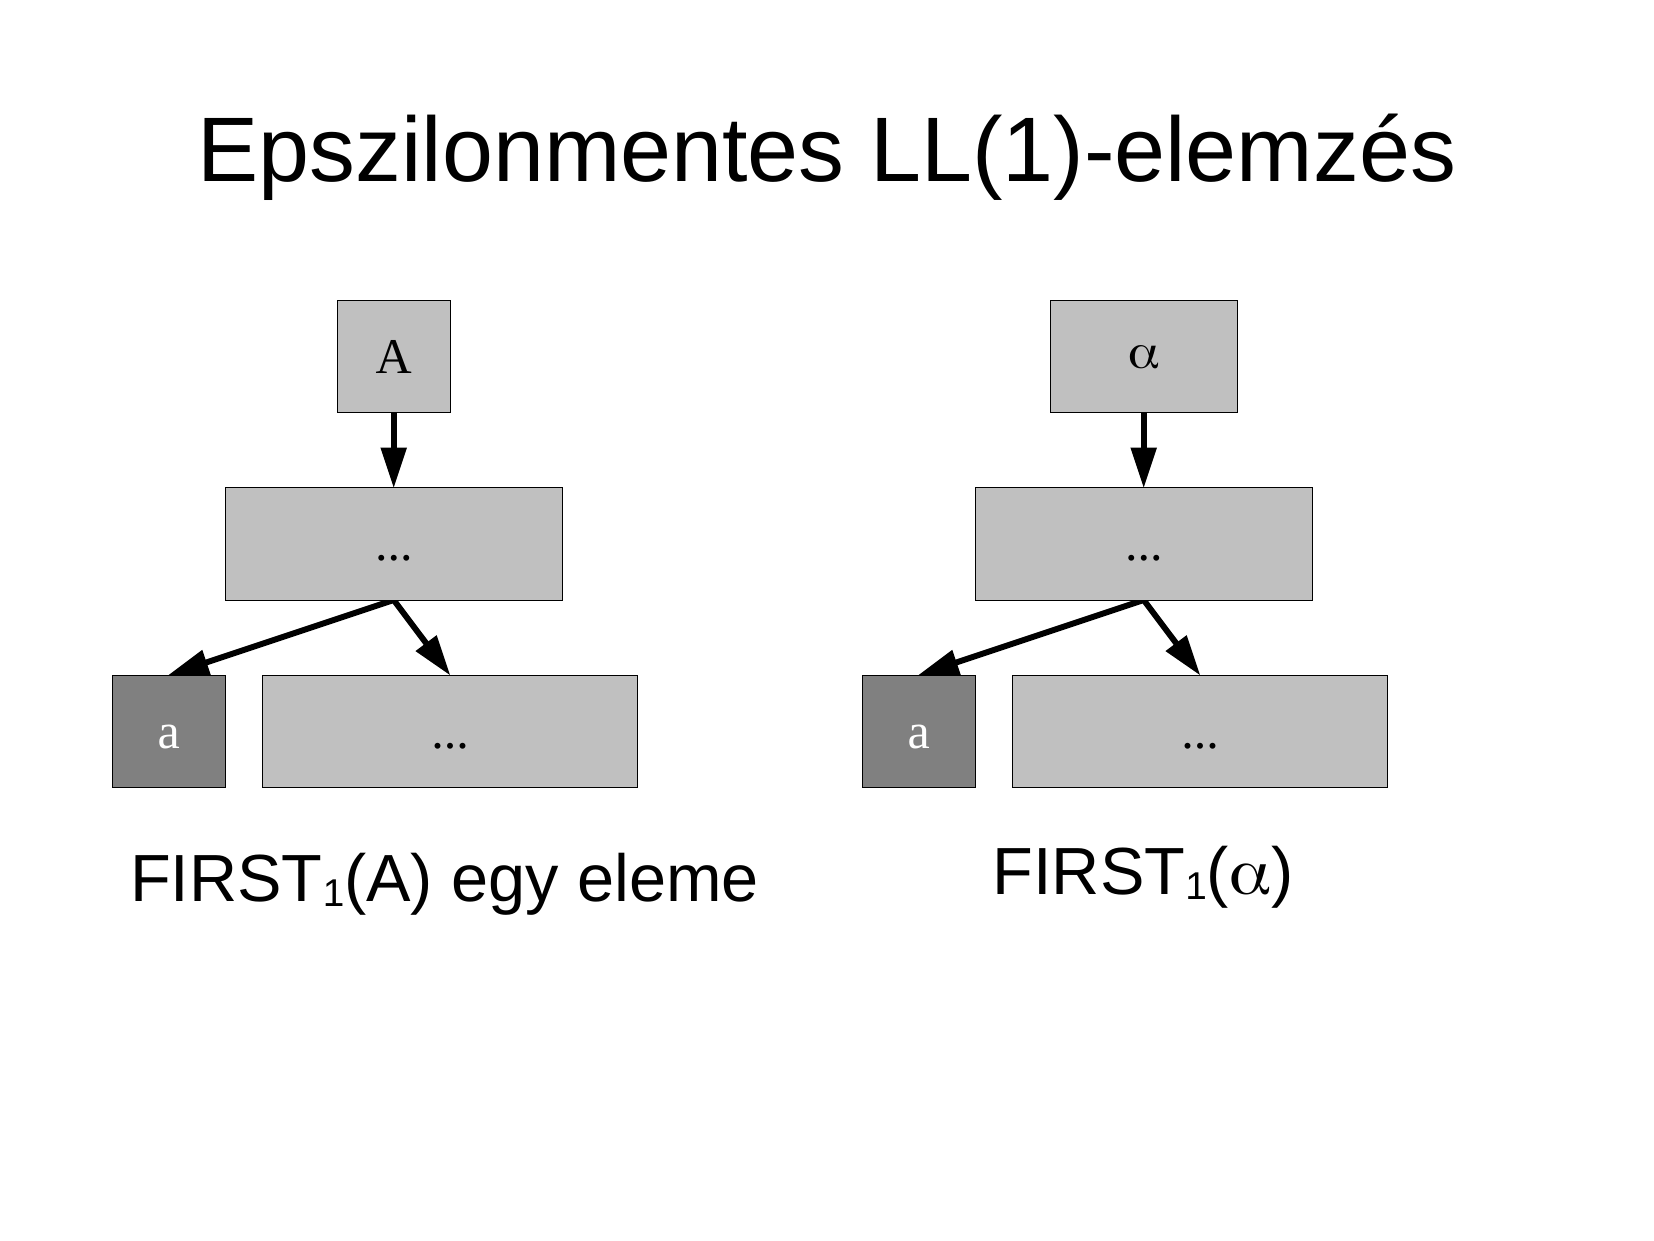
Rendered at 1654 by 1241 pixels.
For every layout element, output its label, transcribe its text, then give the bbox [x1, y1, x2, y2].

text_box ... [1012, 675, 1388, 788]
list FIRST1(a) [975, 834, 1341, 938]
text_box ... [975, 487, 1313, 601]
text_box a [112, 675, 226, 788]
title Epszilonmentes LL(1)-elemzés [121, 46, 1534, 254]
text_box a [1050, 300, 1238, 413]
text_box A [337, 300, 451, 413]
list FIRST1(A) egy eleme [112, 841, 788, 938]
text_box ... [262, 675, 638, 788]
text_box ... [225, 487, 563, 601]
text_box a [862, 675, 976, 788]
